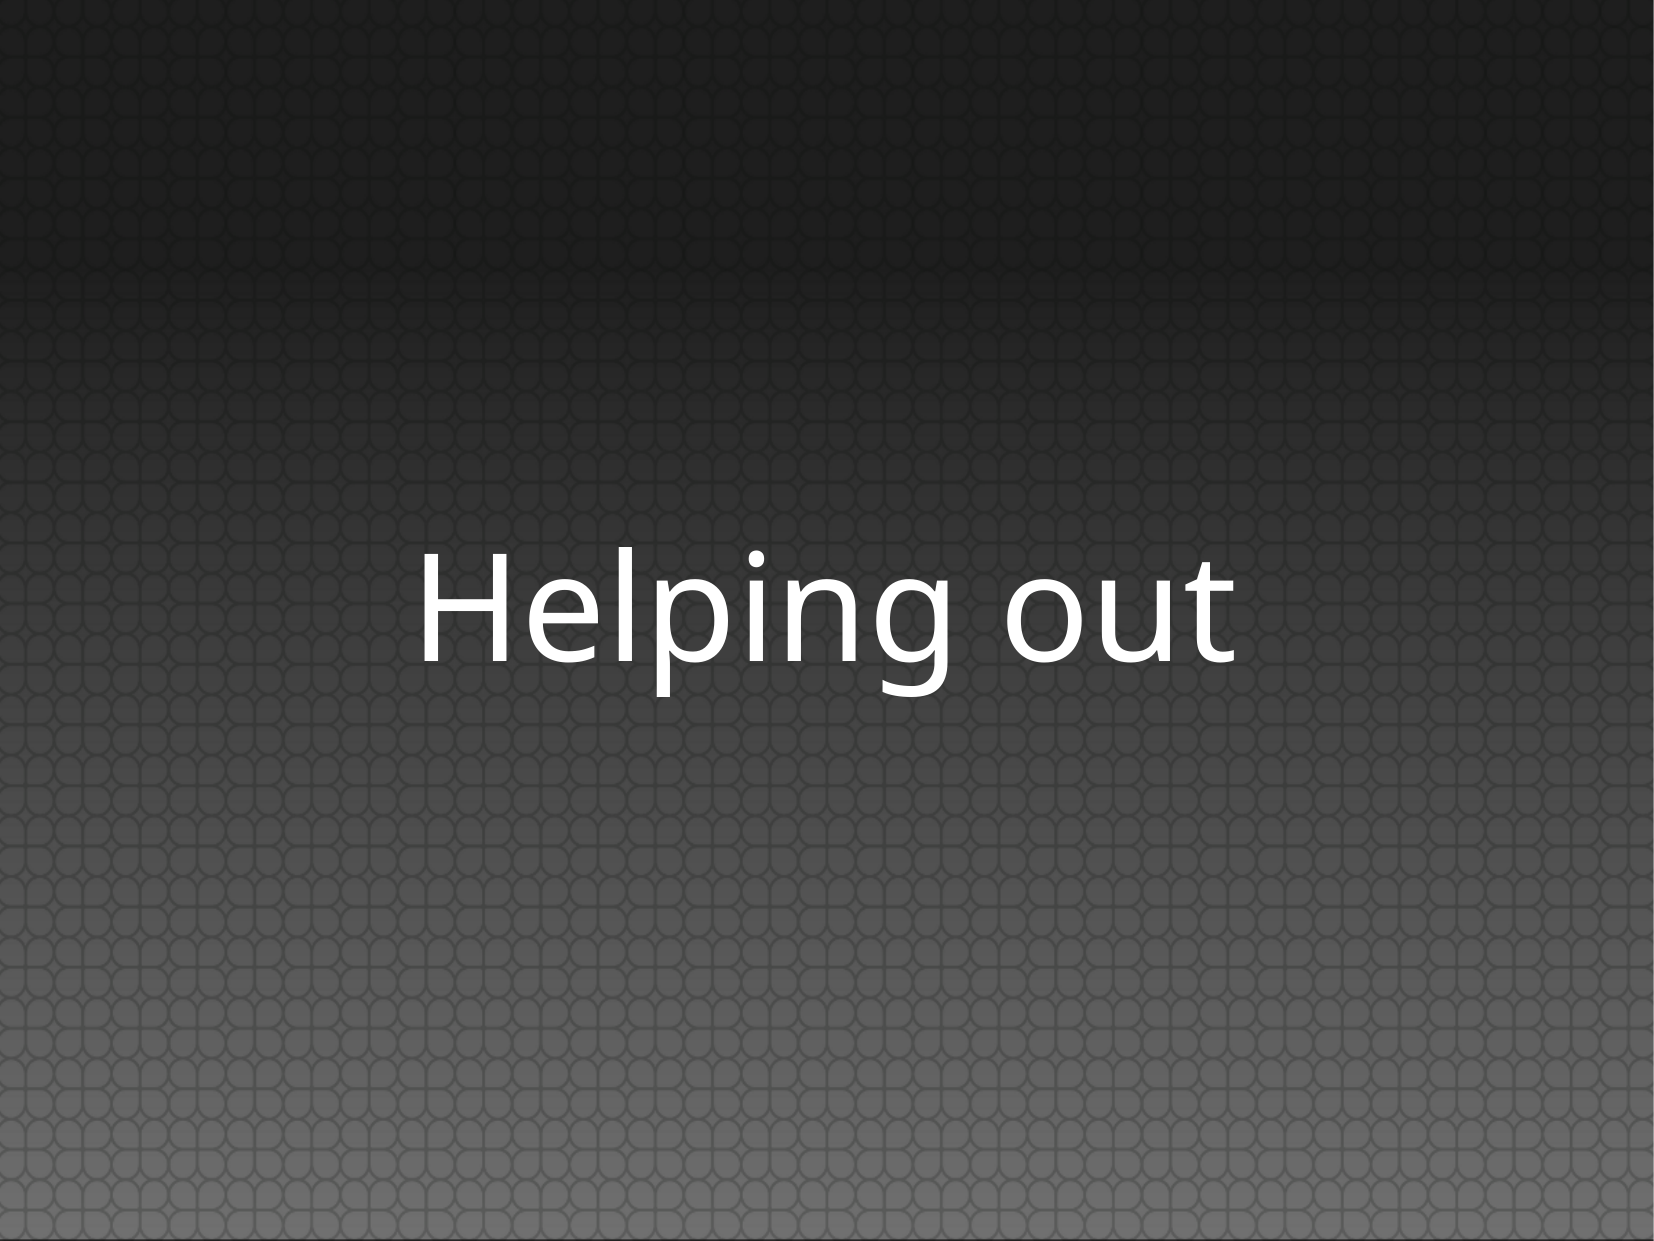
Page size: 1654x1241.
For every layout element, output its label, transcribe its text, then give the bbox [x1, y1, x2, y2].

picture [0, 0, 1654, 1241]
title Helping out [80, 516, 1569, 692]
